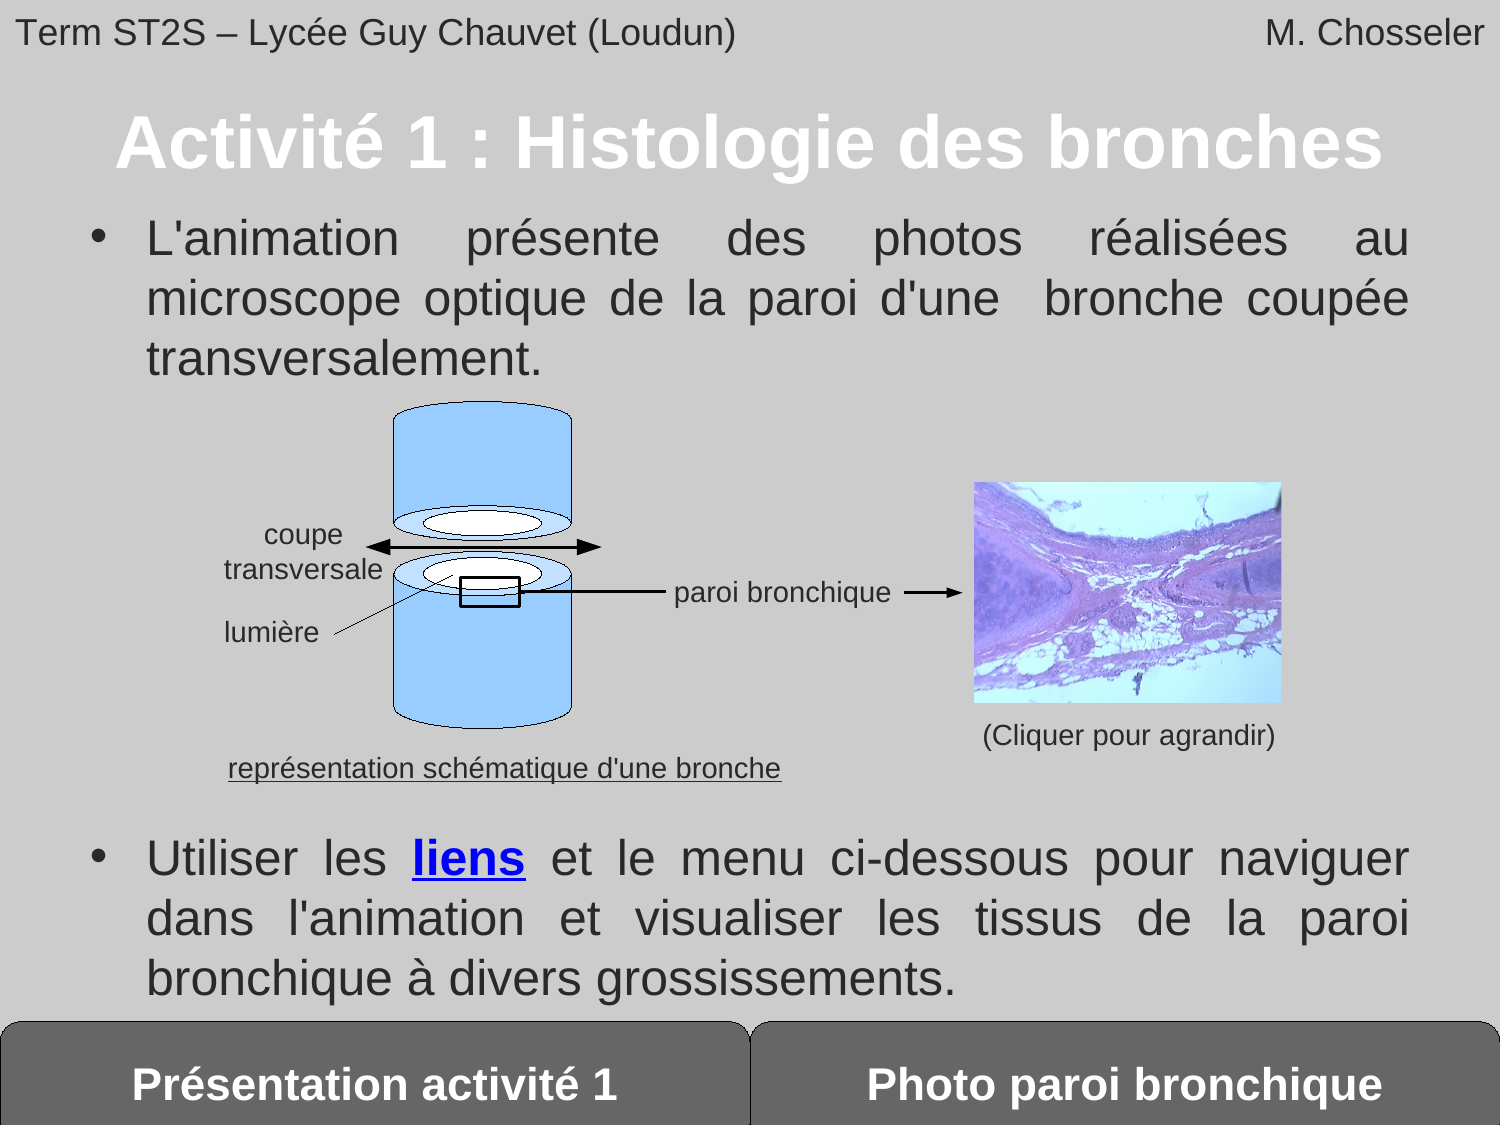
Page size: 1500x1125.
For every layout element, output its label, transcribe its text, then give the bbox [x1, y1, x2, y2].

text_box coupe transversale [200, 507, 408, 593]
title Activité 1 : Histologie des bronches [75, 13, 1426, 197]
picture [974, 482, 1282, 703]
text_box [423, 510, 542, 536]
text_box [462, 579, 518, 590]
list Utiliser les liens et le menu ci-dessous pour naviguer dans l'animation et visualiser les tissus de la paroi bronchique à divers grossissements. [75, 817, 1426, 1014]
text_box [393, 586, 572, 729]
list L'animation présente des photos réalisées au microscope optique de la paroi d'une bronche coupée transversalement. [75, 197, 1426, 393]
text_box [393, 401, 572, 522]
text_box représentation schématique d'une bronche [194, 742, 815, 793]
text_box [546, 575, 572, 590]
text_box paroi bronchique [652, 566, 914, 617]
text_box lumière [198, 606, 346, 656]
text_box [423, 557, 542, 589]
text_box (Cliquer pour agrandir) [966, 708, 1292, 759]
text_box [462, 594, 518, 605]
